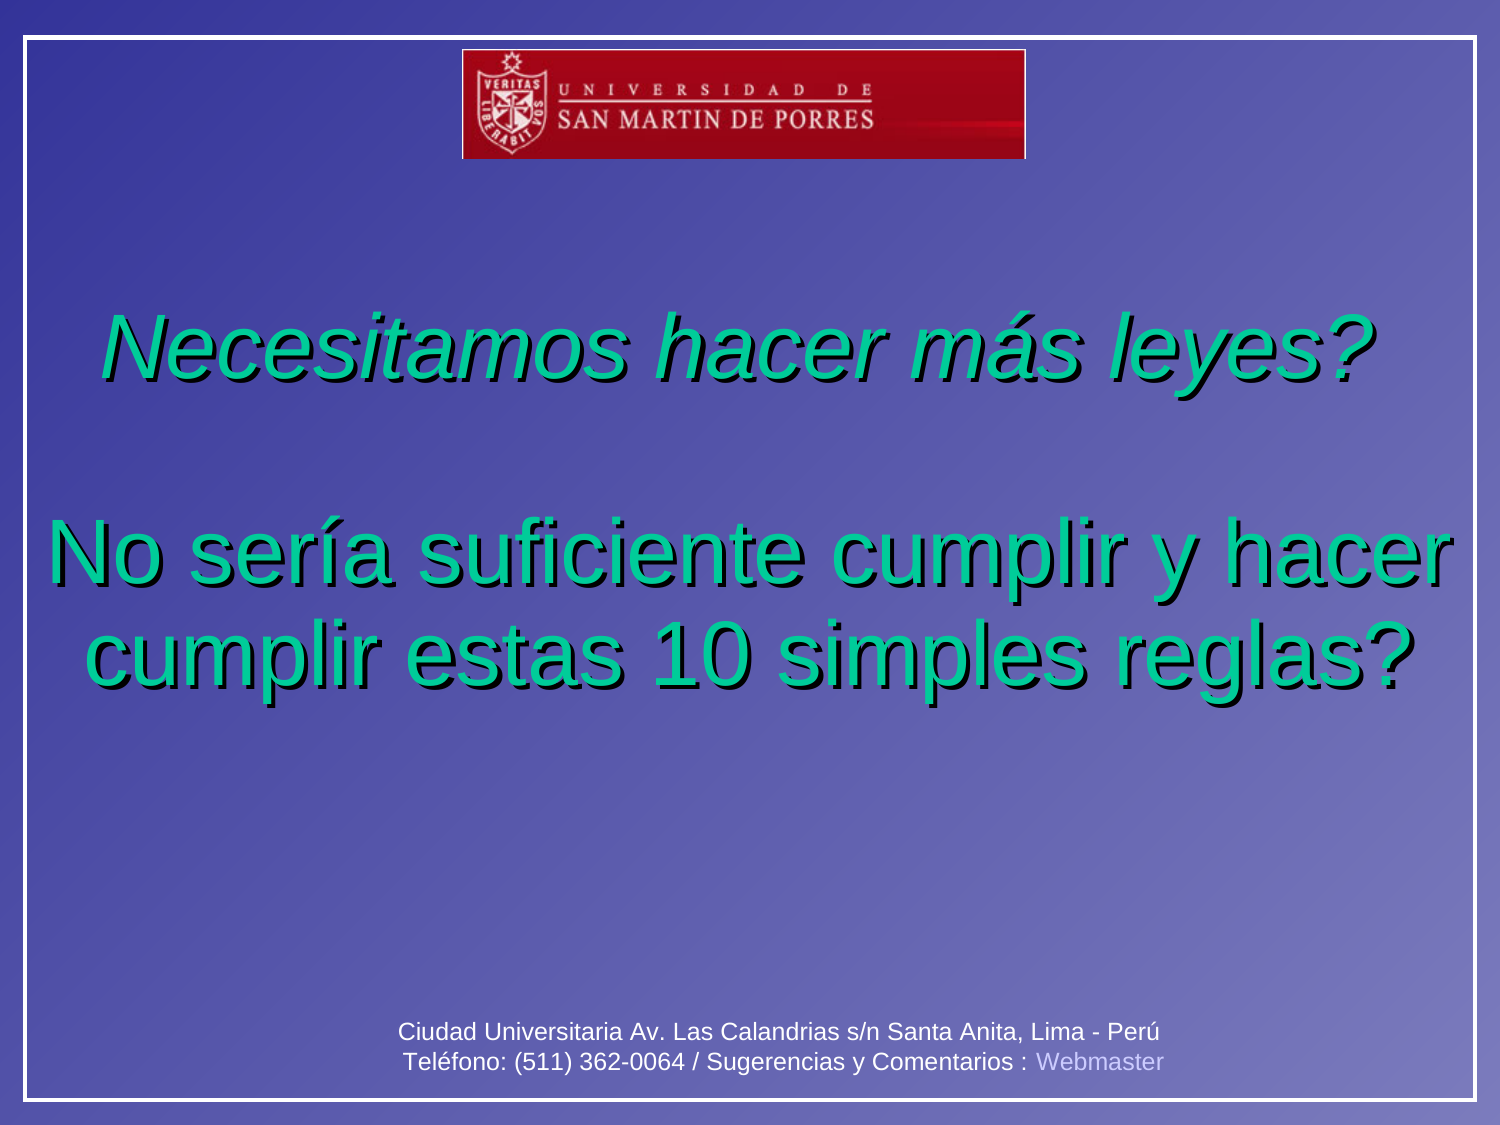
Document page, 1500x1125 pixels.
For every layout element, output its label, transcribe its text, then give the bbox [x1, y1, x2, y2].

picture [462, 49, 1026, 159]
title Necesitamos hacer más leyes? No sería suficiente cumplir y hacer cumplir estas 10 simples reglas? [0, 287, 1500, 743]
